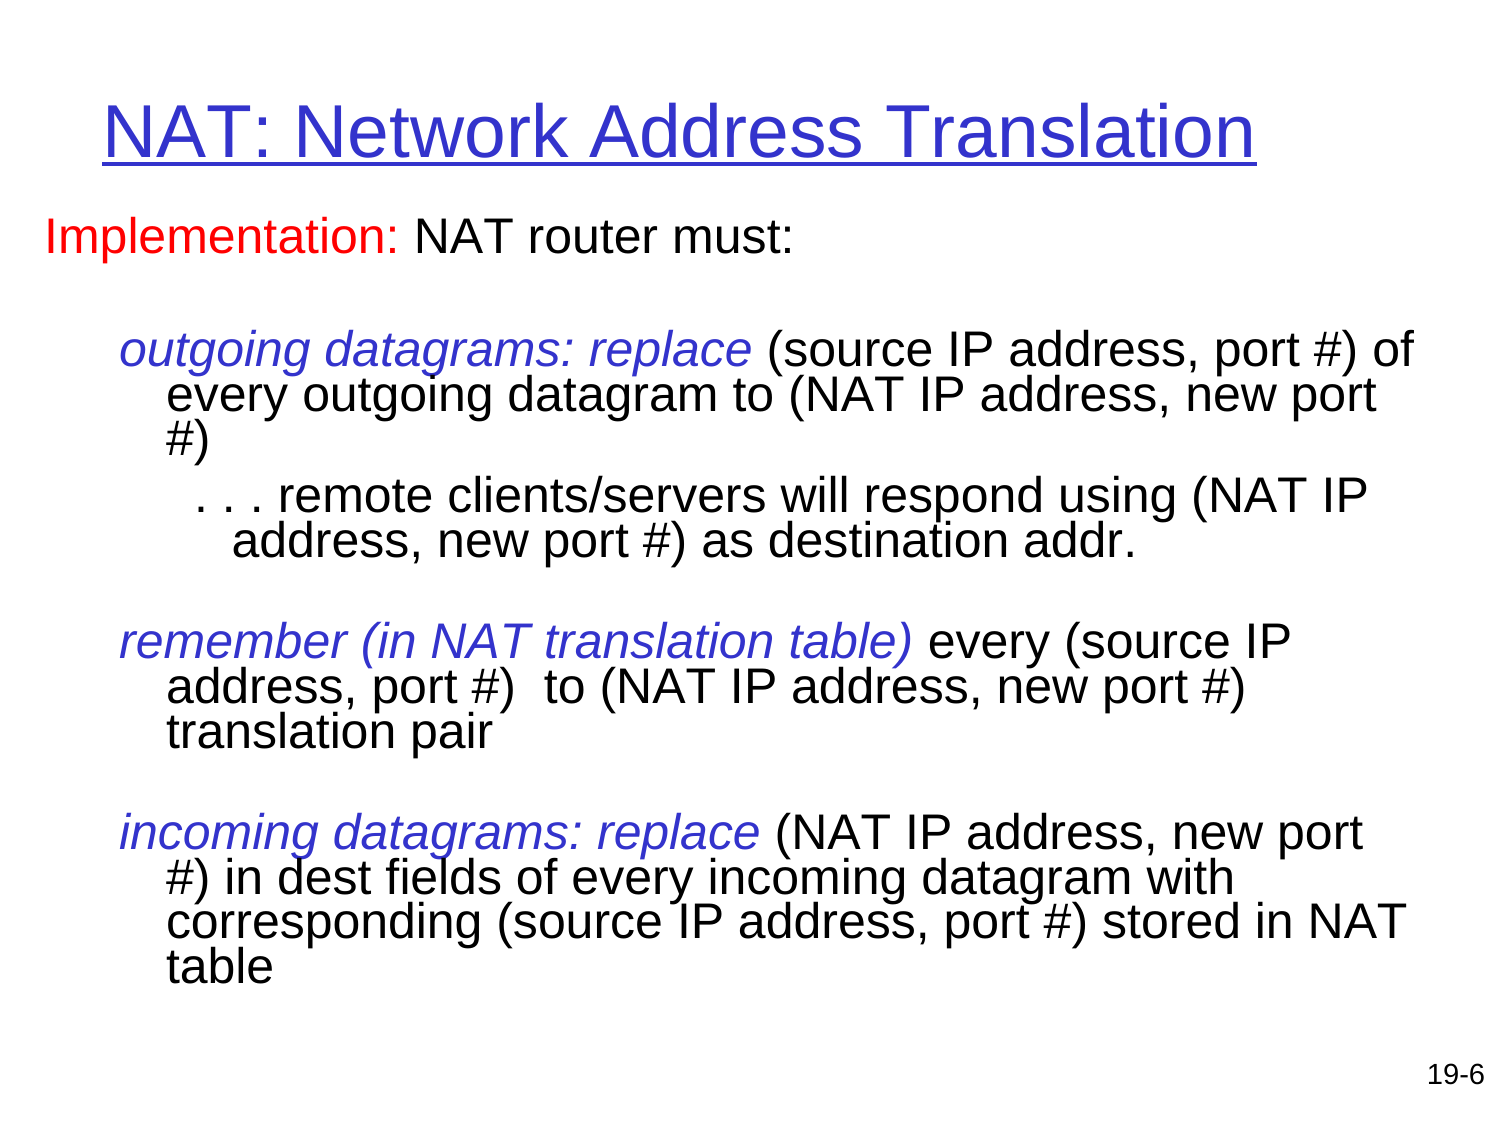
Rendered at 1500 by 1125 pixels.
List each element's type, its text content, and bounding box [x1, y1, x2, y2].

list Implementation: NAT router must: outgoing datagrams: replace (source IP address, port #) of every outgoing datagram to (NAT IP address, new port #) . . . remote clients/servers will respond using (NAT IP address, new port #) as destination addr. remember (in NAT translation table) every (source IP address, port #) to (NAT IP address, new port #) translation pair incoming datagrams: replace (NAT IP address, new port #) in dest fields of every incoming datagram with corresponding (source IP address, port #) stored in NAT table [29, 210, 1437, 1069]
title NAT: Network Address Translation [87, 37, 1395, 210]
